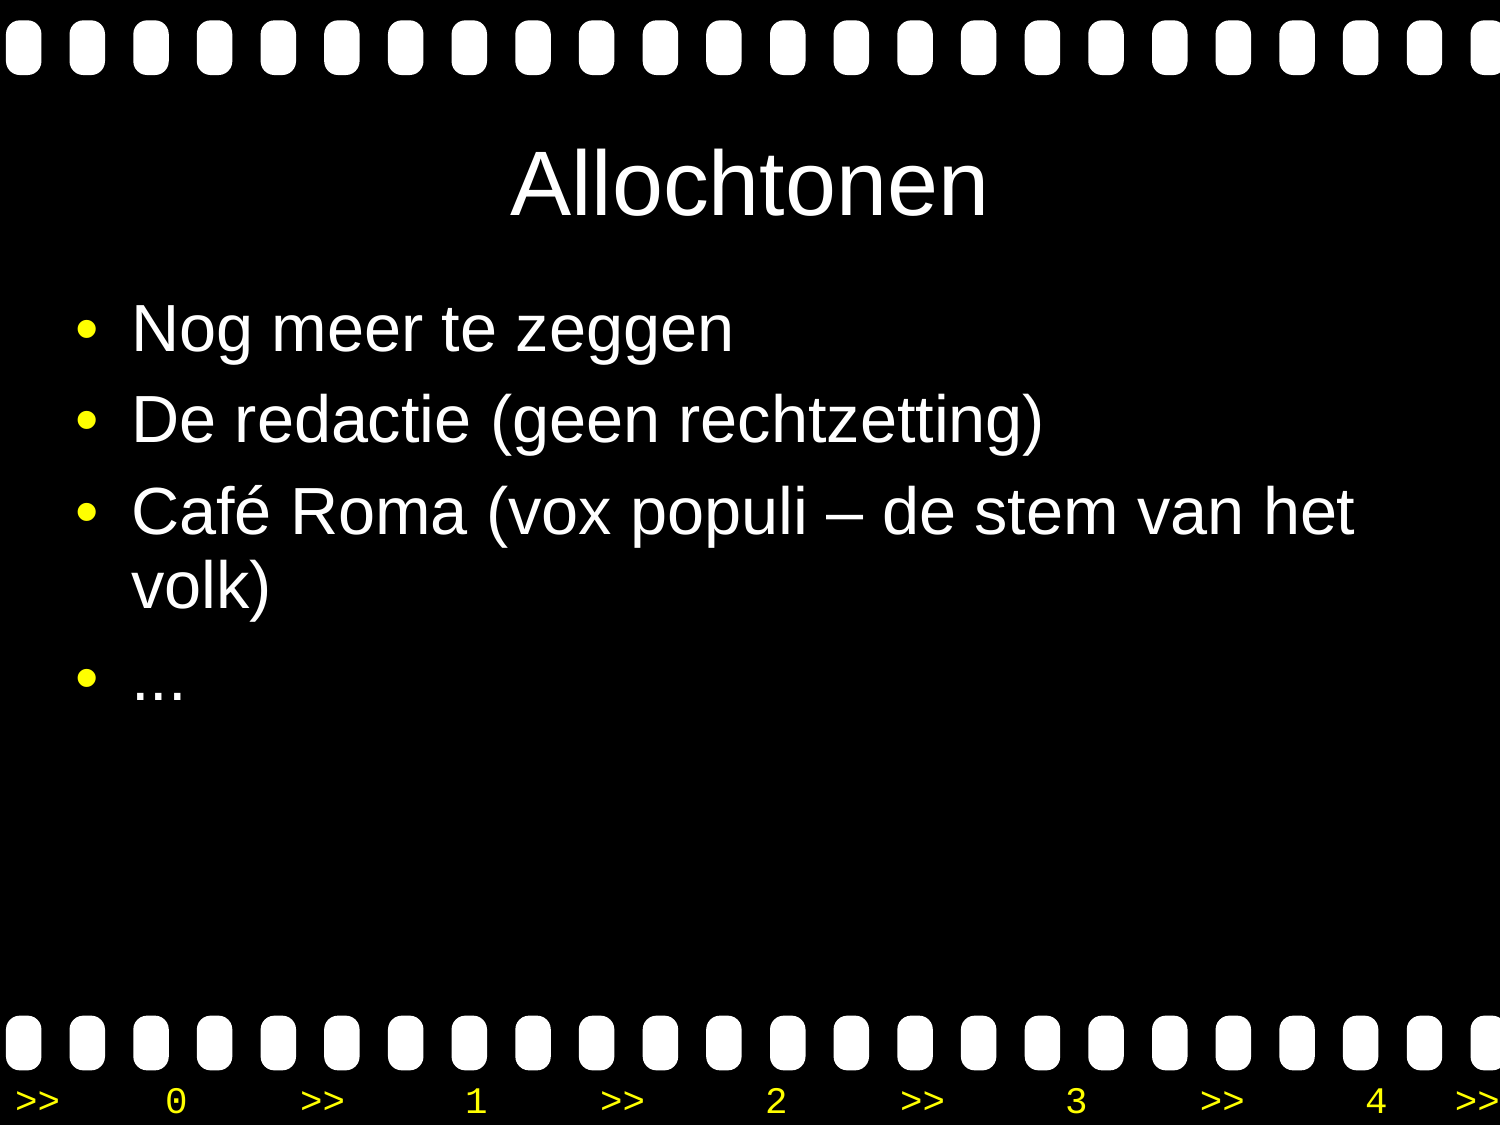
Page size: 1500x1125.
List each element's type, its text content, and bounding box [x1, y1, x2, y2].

list Nog meer te zeggen De redactie (geen rechtzetting) Café Roma (vox populi – de stem van het volk) ... [75, 290, 1426, 1019]
title Allochtonen [75, 97, 1426, 271]
